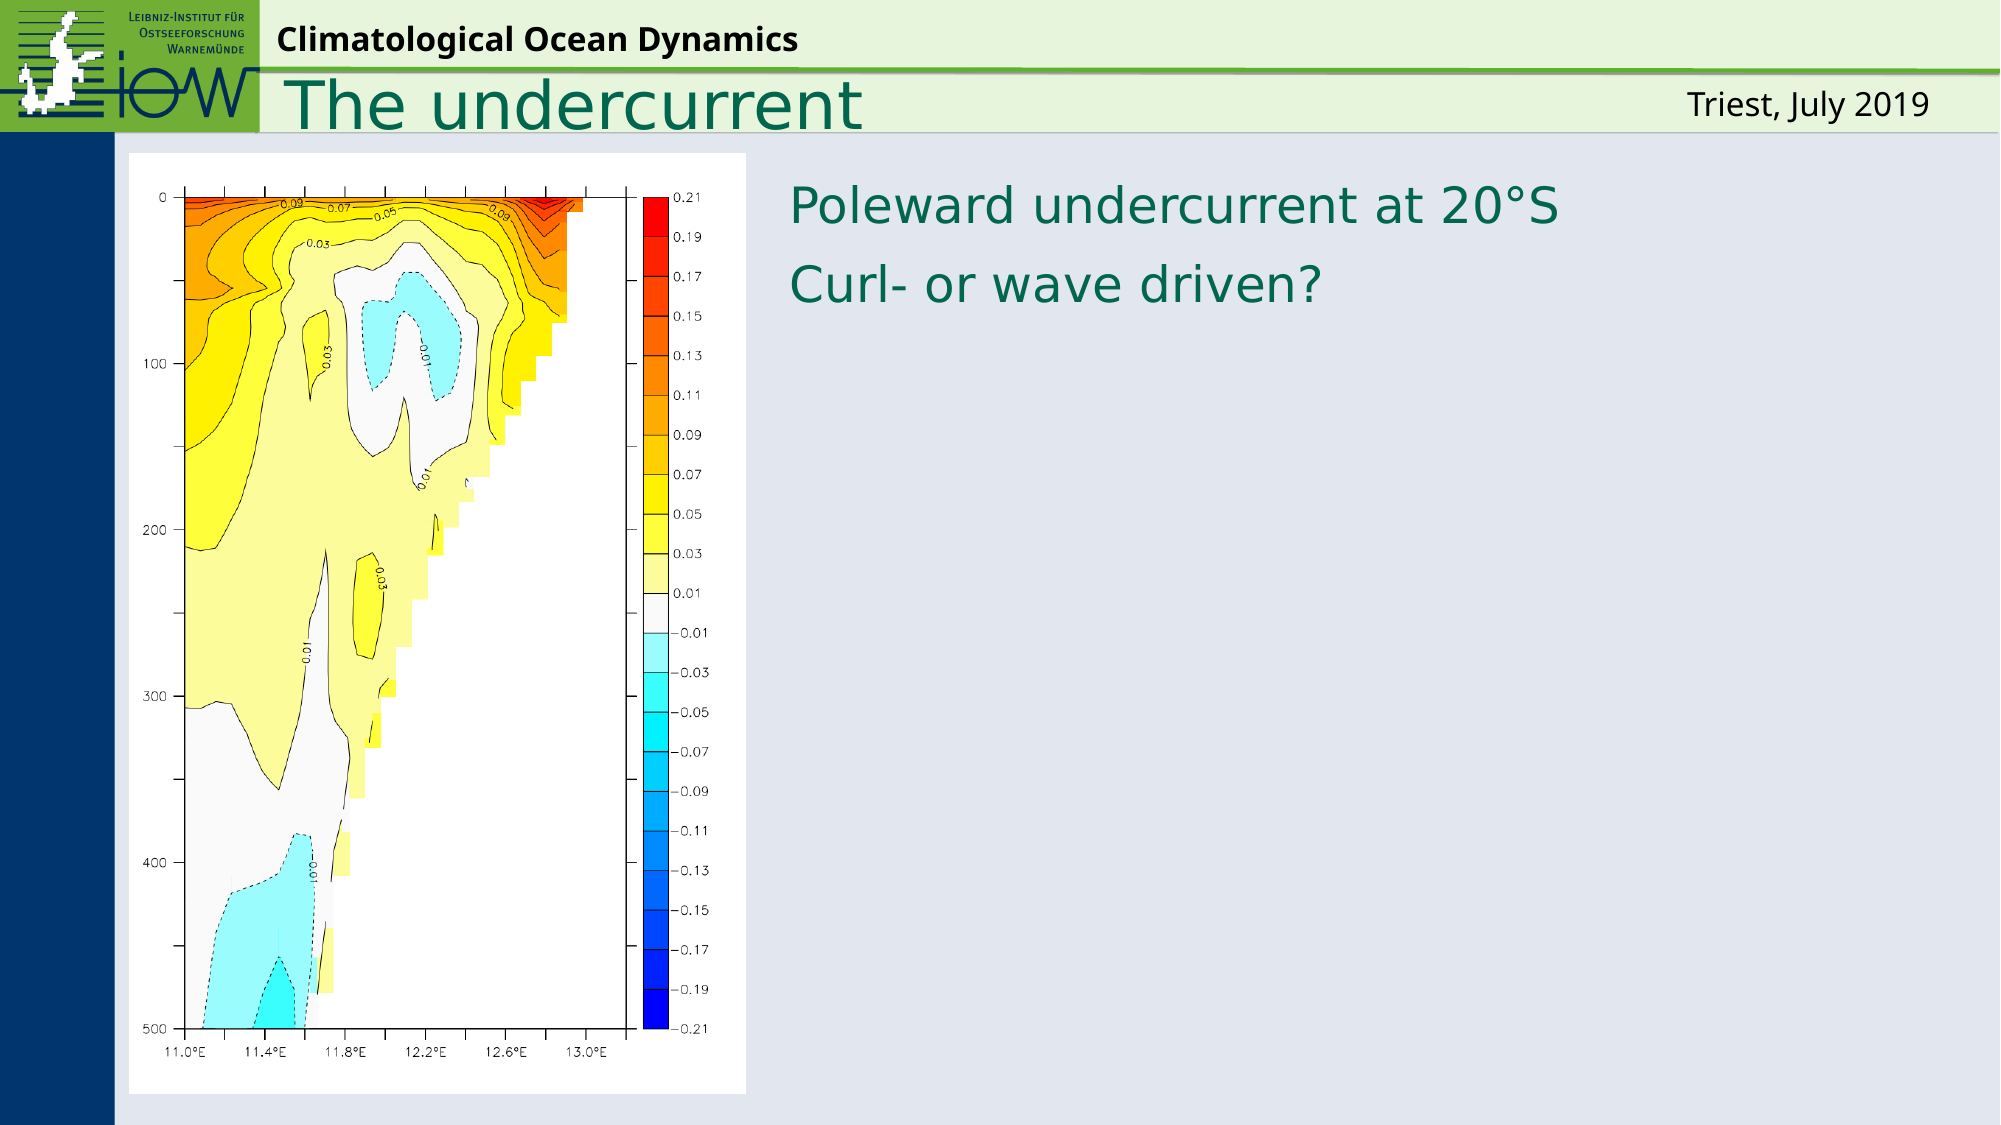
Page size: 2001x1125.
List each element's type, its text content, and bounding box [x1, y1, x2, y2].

picture [0, 10, 260, 55]
text_box The undercurrent [0, 55, 1246, 161]
picture [129, 161, 746, 1094]
text_box Poleward undercurrent at 20°S Curl- or wave driven? [767, 165, 2000, 267]
